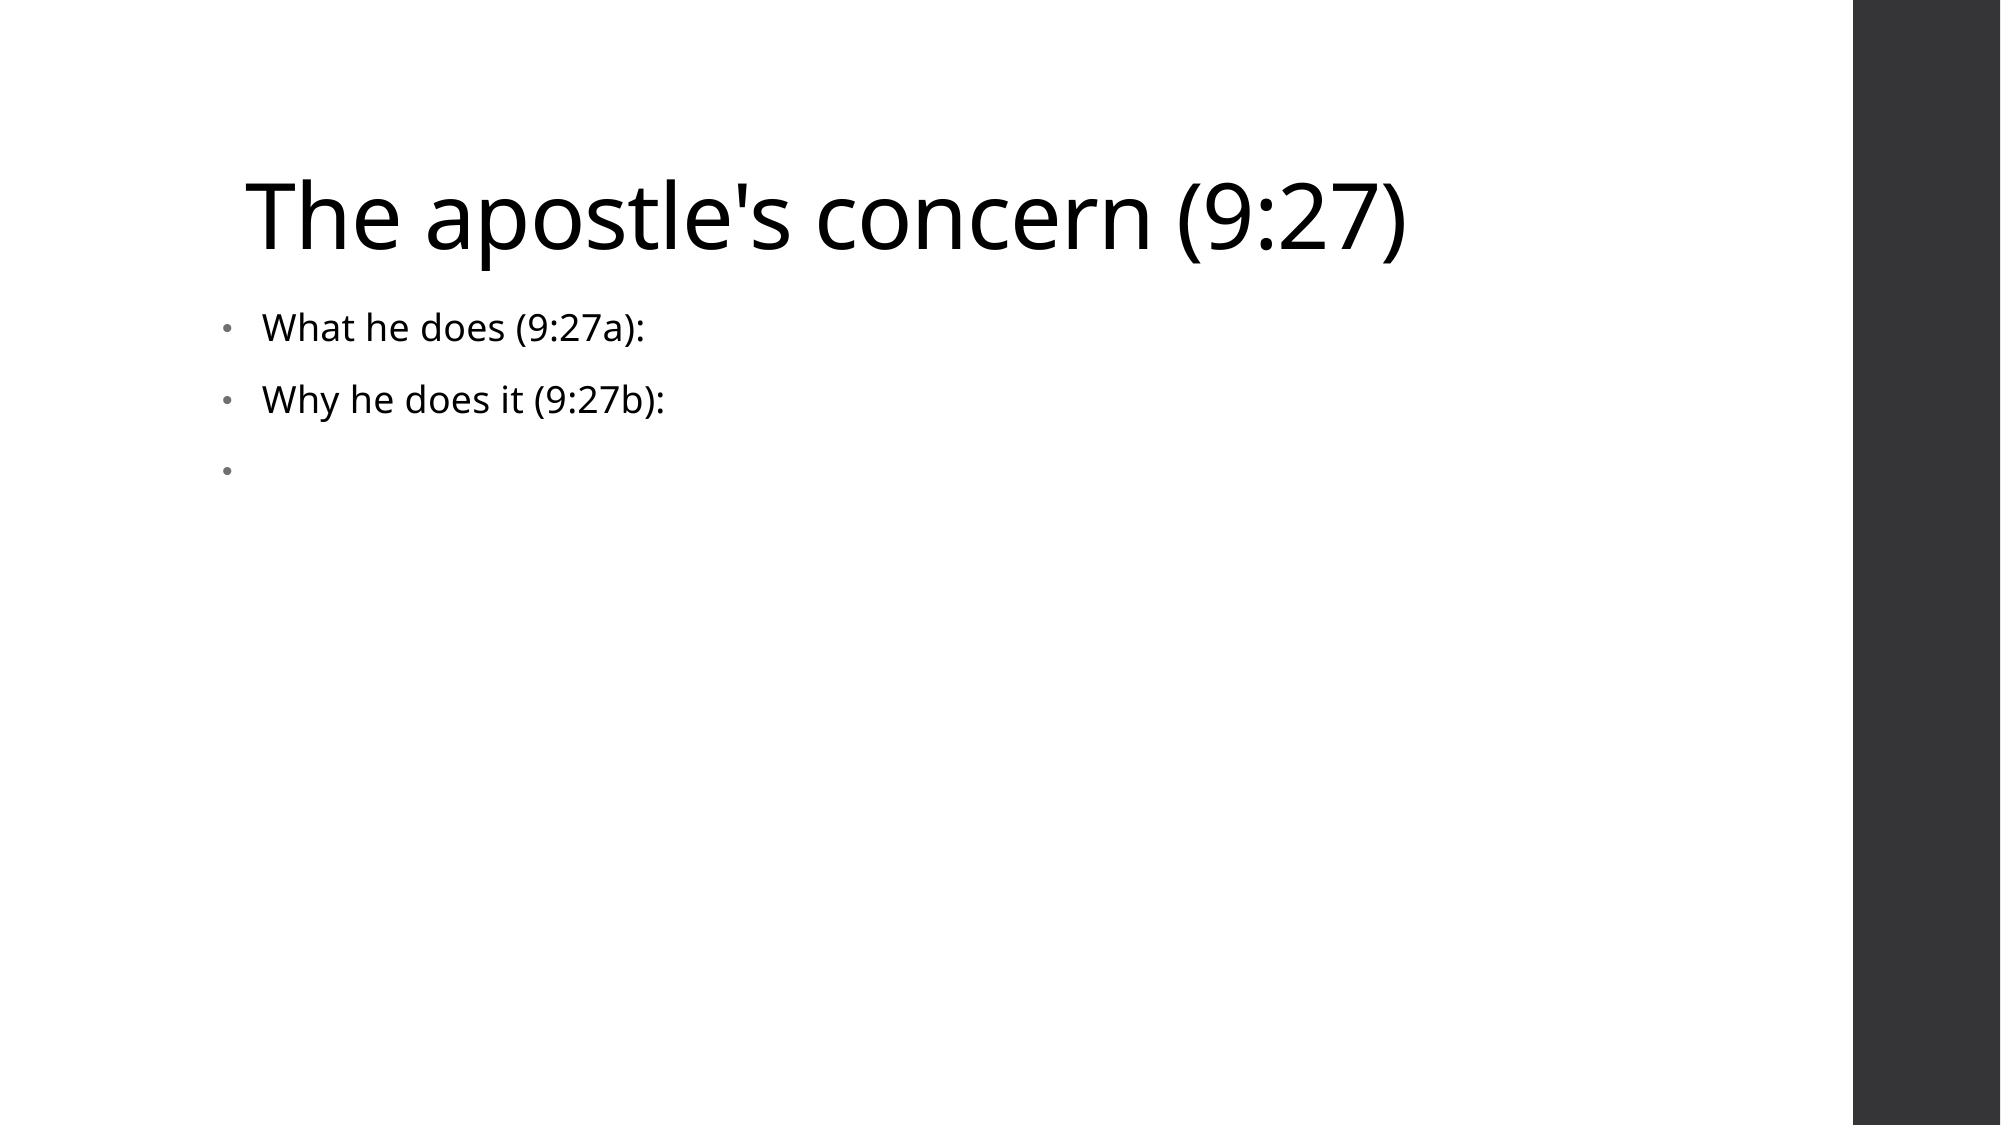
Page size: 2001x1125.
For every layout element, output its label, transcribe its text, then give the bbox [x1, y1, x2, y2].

list What he does (9:27a): Why he does it (9:27b): [206, 299, 1617, 1014]
title The apostle's concern (9:27) [206, 60, 1797, 278]
